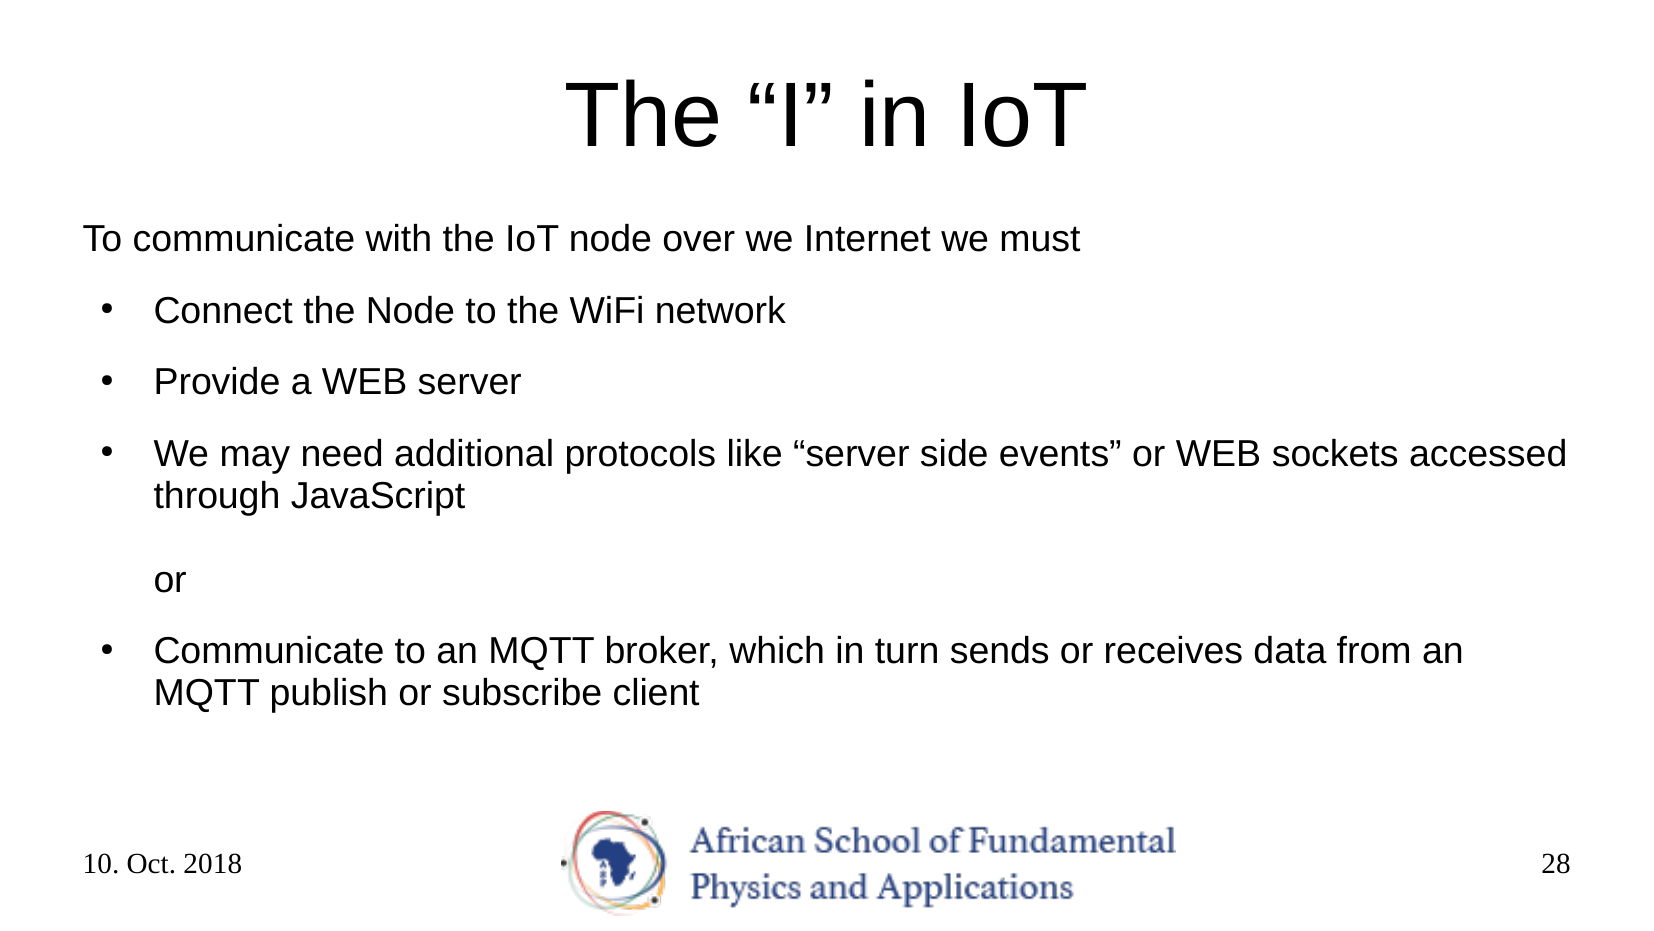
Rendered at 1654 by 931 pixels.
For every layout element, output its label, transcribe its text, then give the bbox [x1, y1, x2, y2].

picture [561, 811, 1176, 916]
title The “I” in IoT [82, 37, 1571, 193]
list To communicate with the IoT node over we Internet we must Connect the Node to the WiFi network Provide a WEB server We may need additional protocols like “server side events” or WEB sockets accessed through JavaScript or Communicate to an MQTT broker, which in turn sends or receives data from an MQTT publish or subscribe client [82, 217, 1571, 758]
